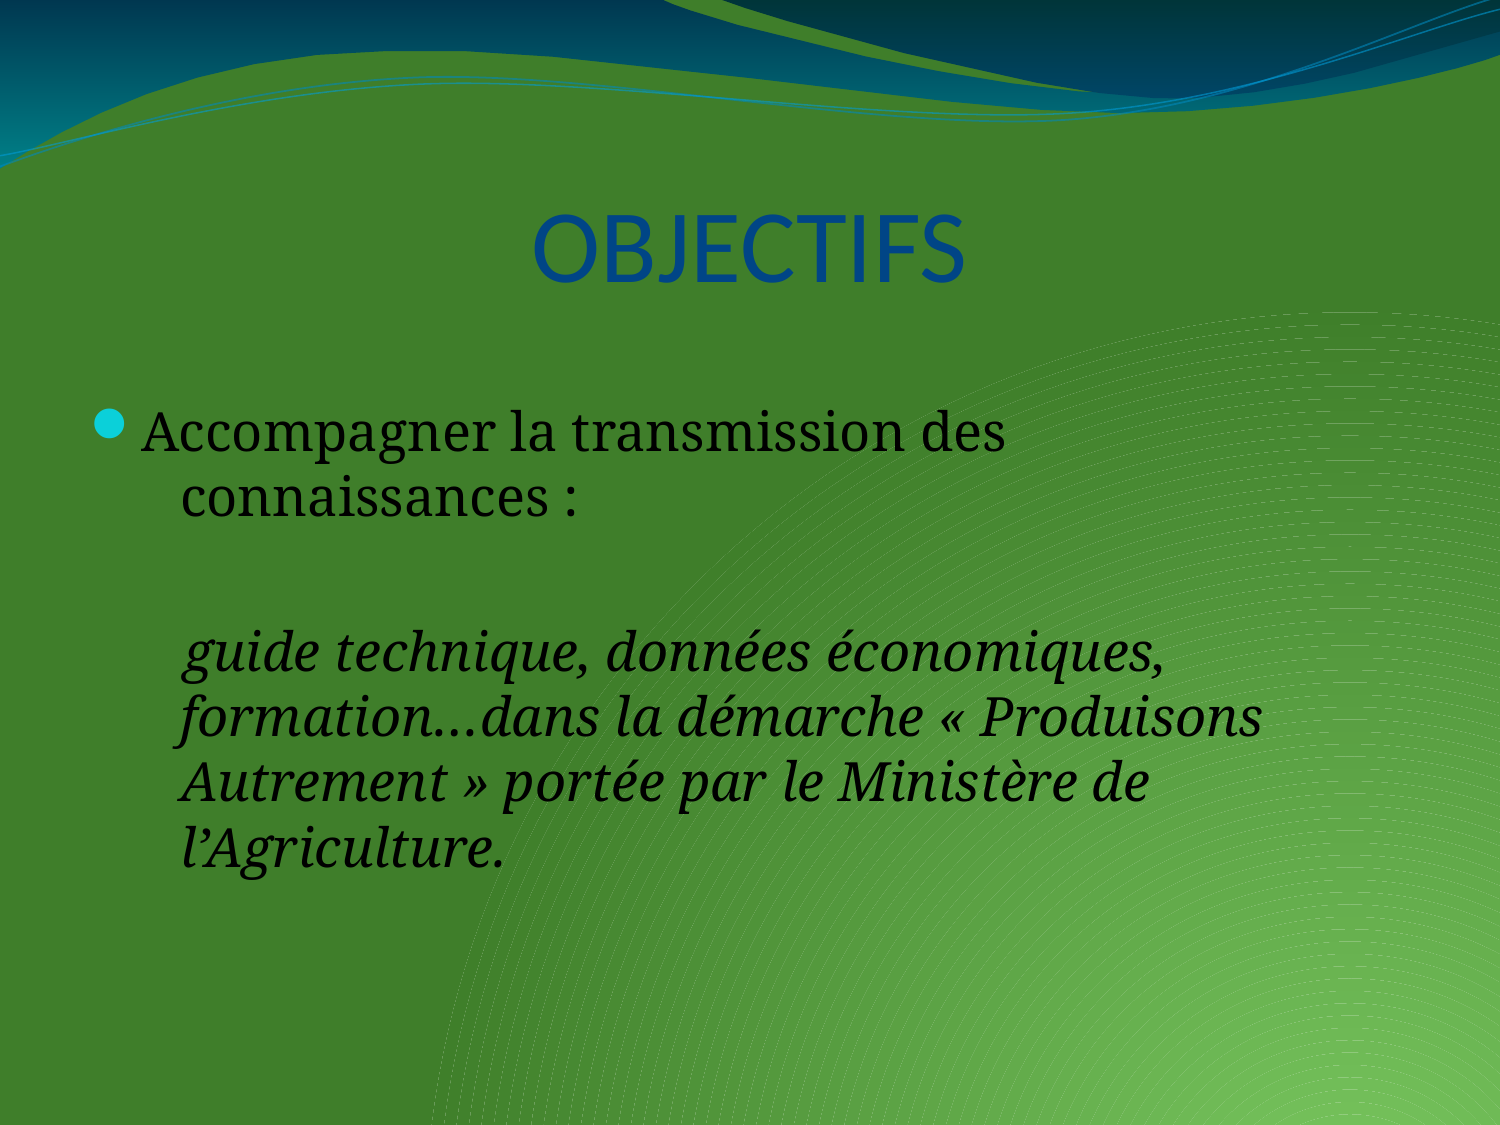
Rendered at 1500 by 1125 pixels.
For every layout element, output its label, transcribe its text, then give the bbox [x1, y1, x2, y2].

title OBJECTIFS [75, 115, 1426, 304]
picture [737, 99, 771, 103]
list Accompagner la transmission des connaissances : guide technique, données économiques, formation…dans la démarche « Produisons Autrement » portée par le Ministère de l’Agriculture. [75, 389, 1426, 1038]
picture [635, 90, 670, 94]
